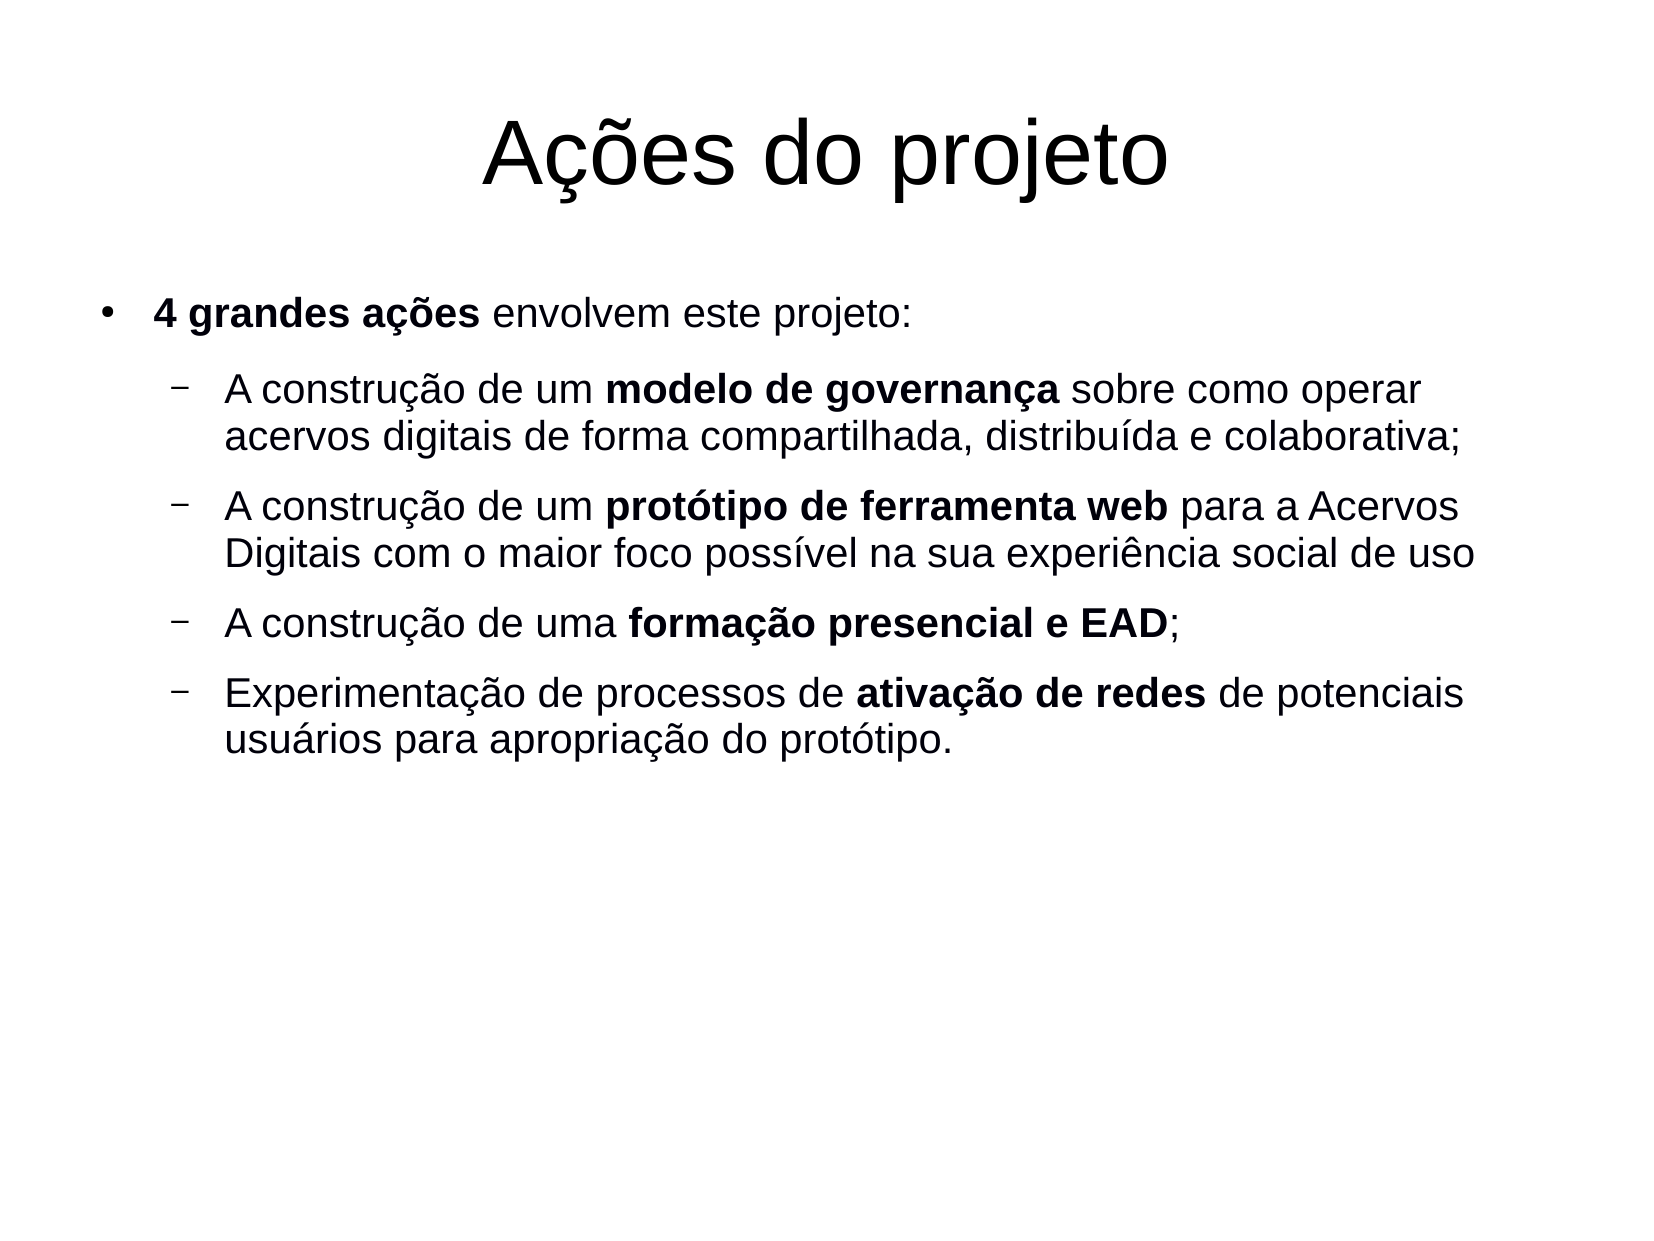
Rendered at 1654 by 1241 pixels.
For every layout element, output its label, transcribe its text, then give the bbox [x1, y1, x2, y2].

title Ações do projeto [82, 49, 1571, 257]
list 4 grandes ações envolvem este projeto: A construção de um modelo de governança sobre como operar acervos digitais de forma compartilhada, distribuída e colaborativa; A construção de um protótipo de ferramenta web para a Acervos Digitais com o maior foco possível na sua experiência social de uso A construção de uma formação presencial e EAD; Experimentação de processos de ativação de redes de potenciais usuários para apropriação do protótipo. [82, 290, 1571, 1010]
